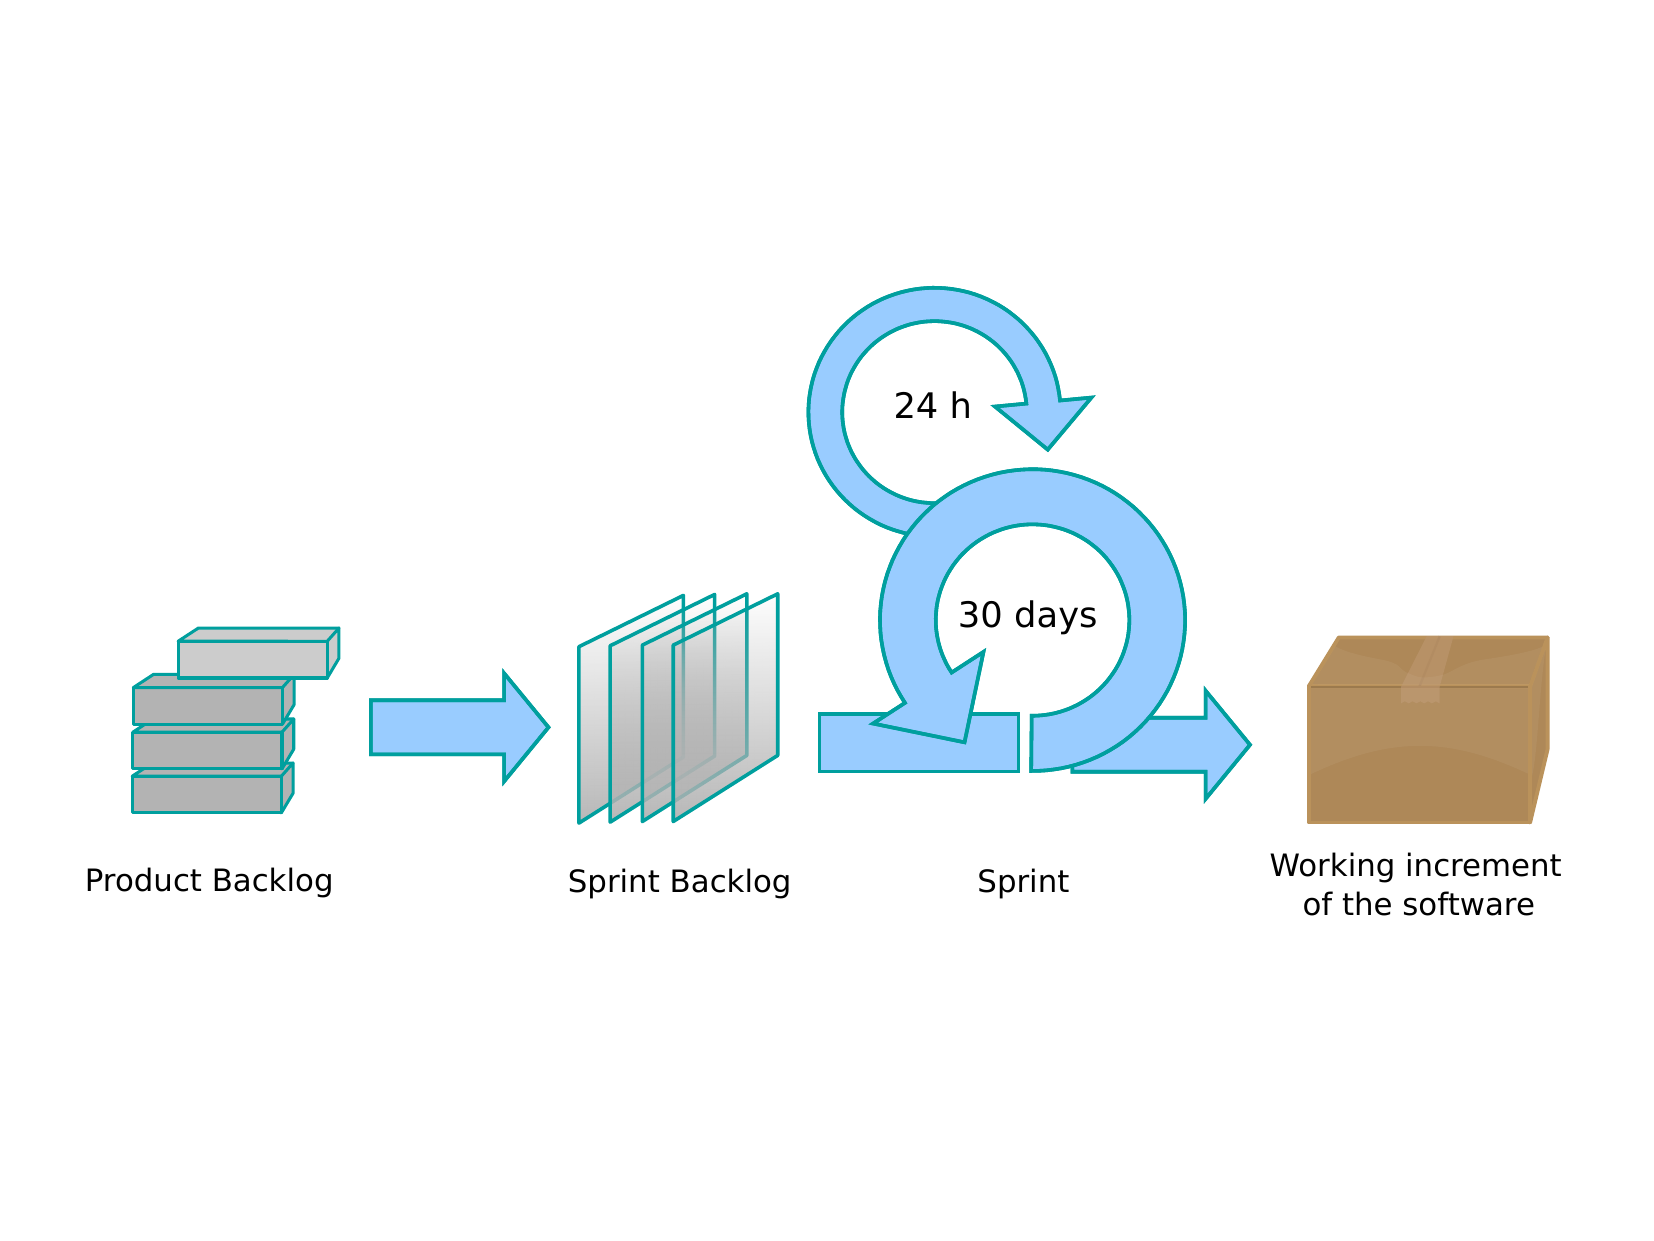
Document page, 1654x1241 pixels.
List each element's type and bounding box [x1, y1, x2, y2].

picture [49, 230, 1612, 1012]
